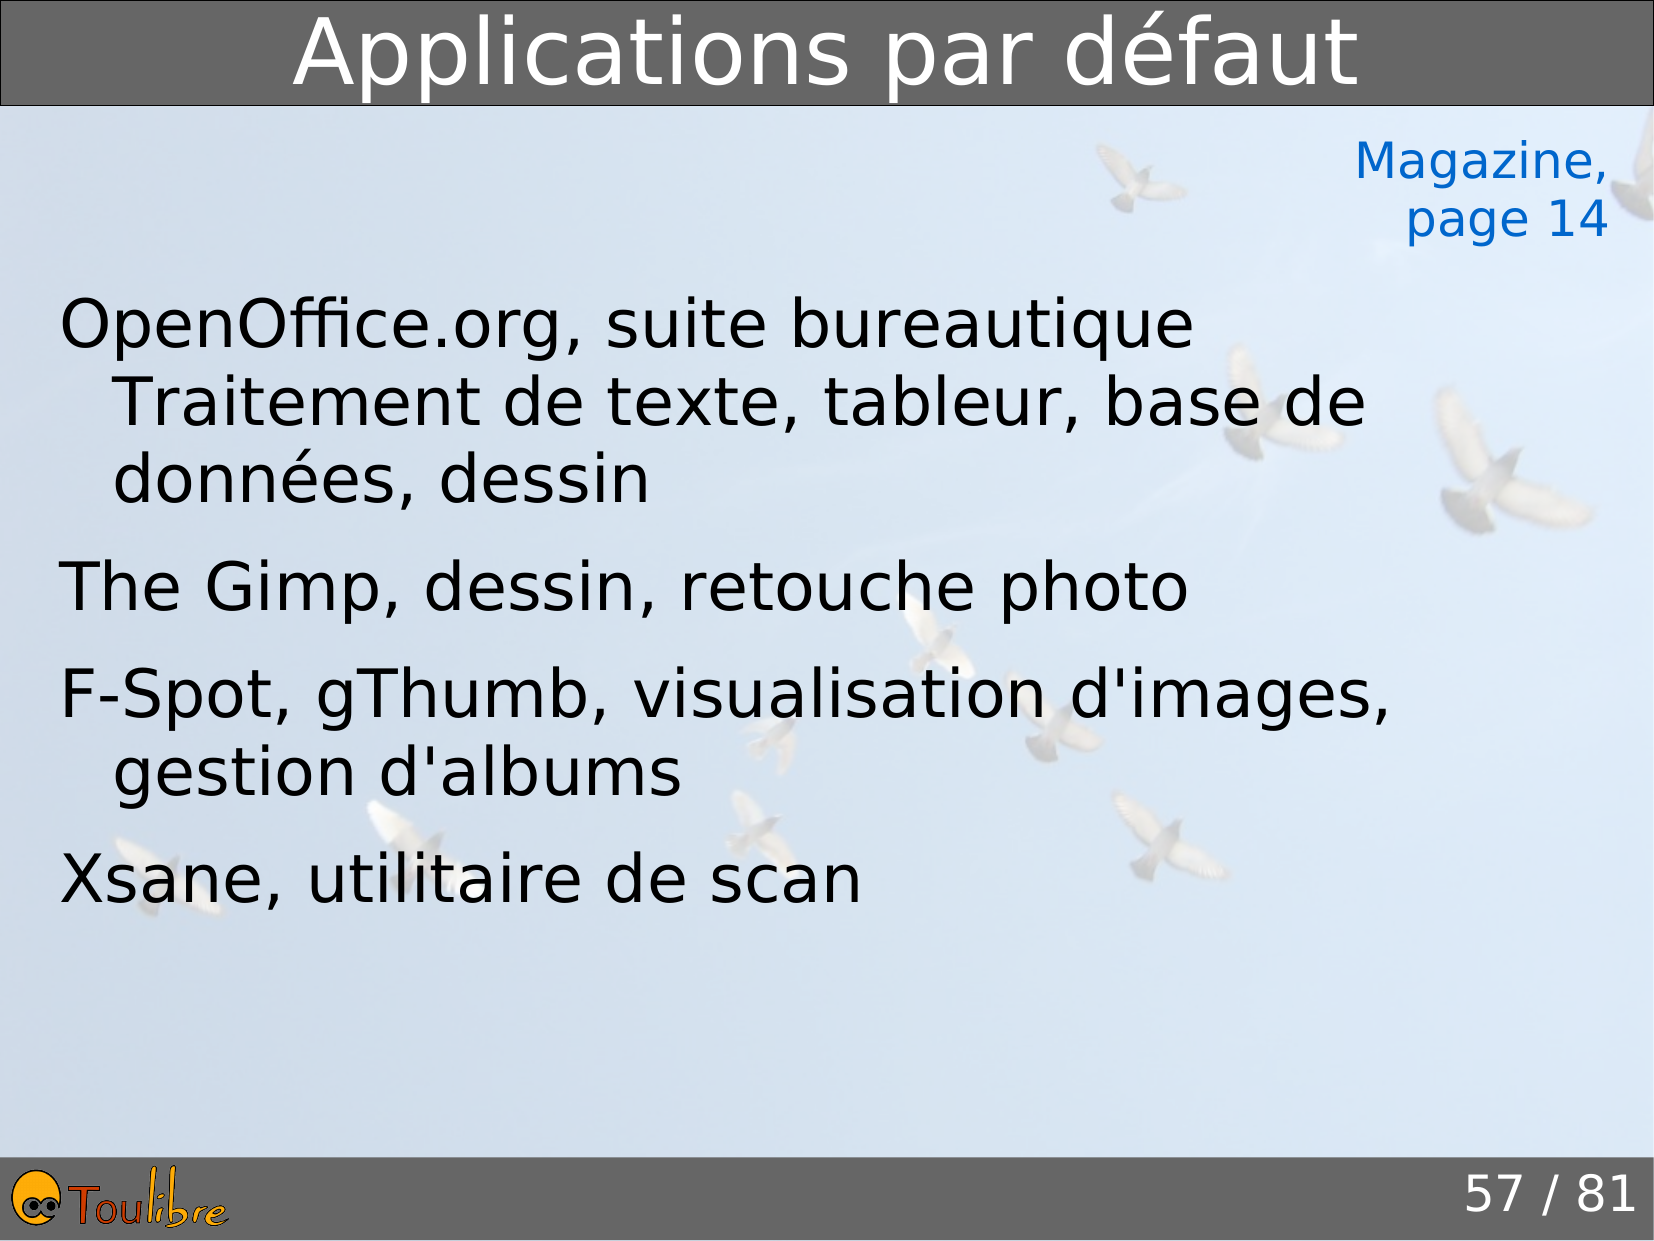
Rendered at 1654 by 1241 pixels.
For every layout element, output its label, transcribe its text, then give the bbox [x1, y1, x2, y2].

text_box Magazine, page 14 [1329, 124, 1625, 256]
picture [11, 1165, 229, 1228]
list OpenOffice.org, suite bureautique Traitement de texte, tableur, base de données, dessin The Gimp, dessin, retouche photo F-Spot, gThumb, visualisation d'images, gestion d'albums Xsane, utilitaire de scan [41, 285, 1603, 943]
title Applications par défaut [0, 0, 1654, 107]
